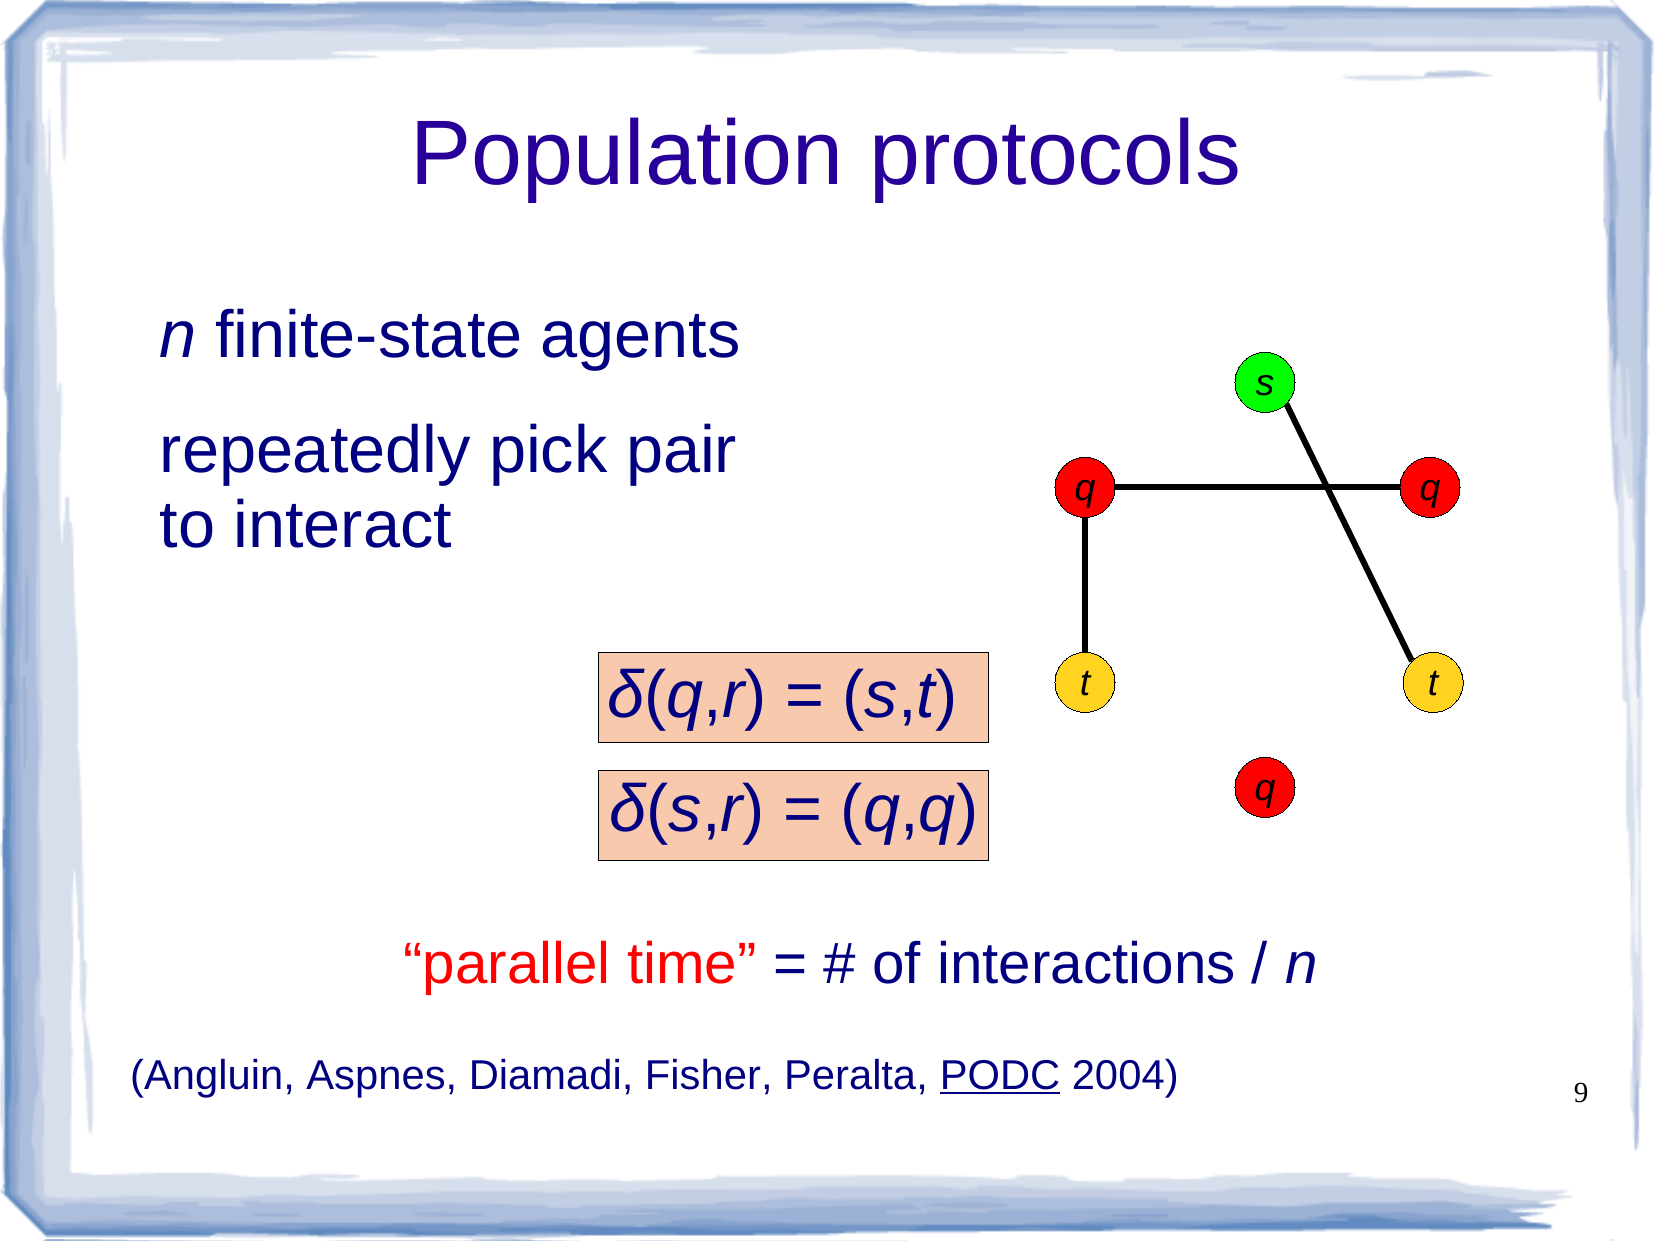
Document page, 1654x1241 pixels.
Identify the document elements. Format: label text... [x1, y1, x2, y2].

text_box q [1234, 757, 1296, 818]
text_box δ(q,r) = (s,t) [592, 649, 983, 739]
text_box repeatedly pick pair to interact [160, 412, 765, 563]
text_box q [1054, 457, 1116, 518]
text_box t [1054, 652, 1116, 713]
text_box (Angluin, Aspnes, Diamadi, Fisher, Peralta, PODC 2004) [130, 1051, 1248, 1099]
title Population protocols [82, 49, 1571, 257]
text_box s [1234, 352, 1296, 413]
list “parallel time” = # of interactions / n [403, 931, 1356, 997]
picture [0, 0, 1654, 1241]
text_box q [1399, 457, 1461, 518]
text_box [598, 652, 989, 743]
text_box δ(s,r) = (q,q) [594, 763, 1000, 853]
text_box t [1403, 652, 1464, 713]
text_box [598, 853, 989, 861]
text_box n finite-state agents [160, 297, 830, 373]
